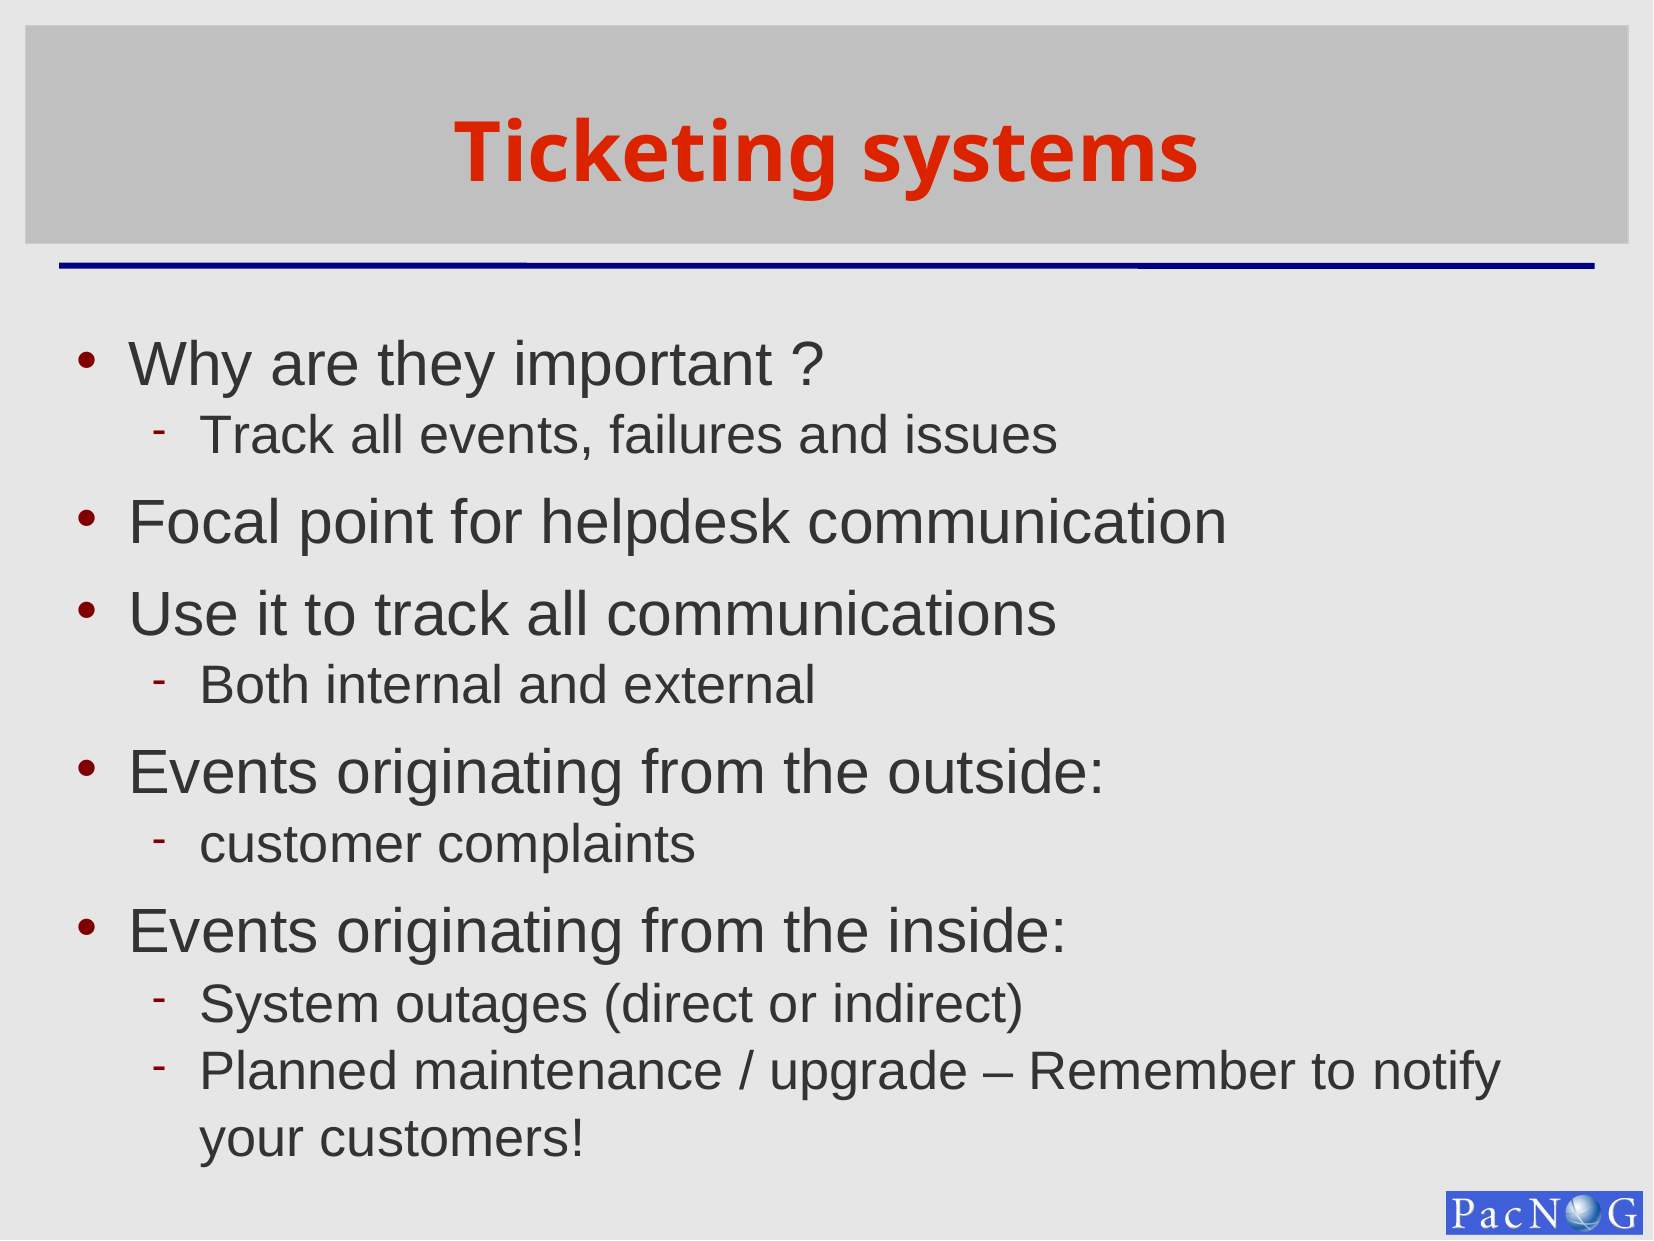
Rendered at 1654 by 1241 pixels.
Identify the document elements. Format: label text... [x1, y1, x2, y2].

picture [1446, 1191, 1643, 1235]
title Ticketing systems [121, 46, 1534, 254]
list Why are they important ? Track all events, failures and issues Focal point for helpdesk communication Use it to track all communications Both internal and external Events originating from the outside: customer complaints Events originating from the inside: System outages (direct or indirect)‏ Planned maintenance / upgrade – Remember to notify your customers! [59, 322, 1595, 1159]
